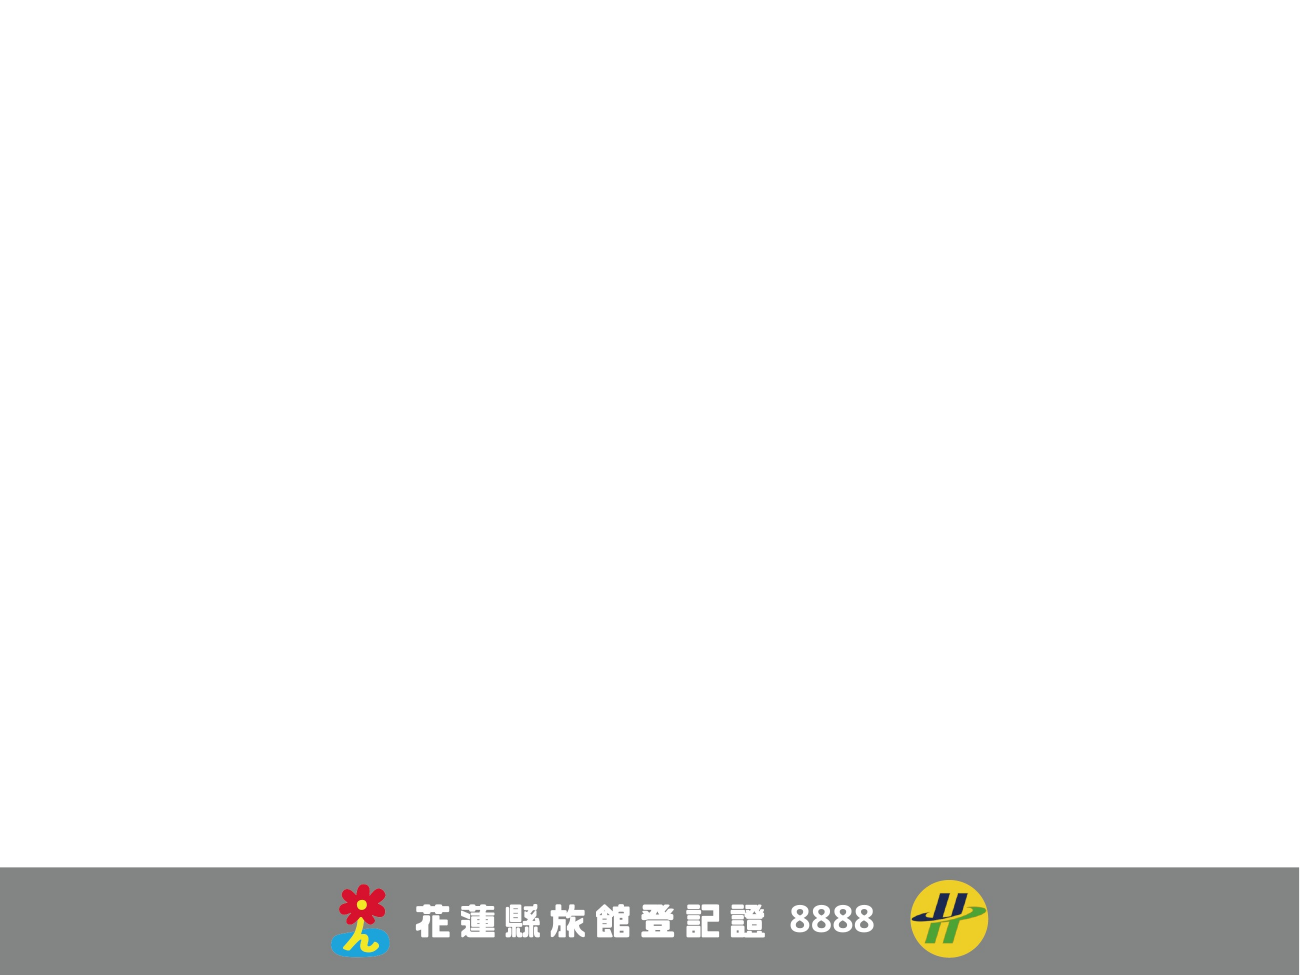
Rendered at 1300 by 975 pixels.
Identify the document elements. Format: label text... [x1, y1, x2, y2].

text_box 8888 [774, 887, 900, 948]
picture [0, 0, 1300, 975]
